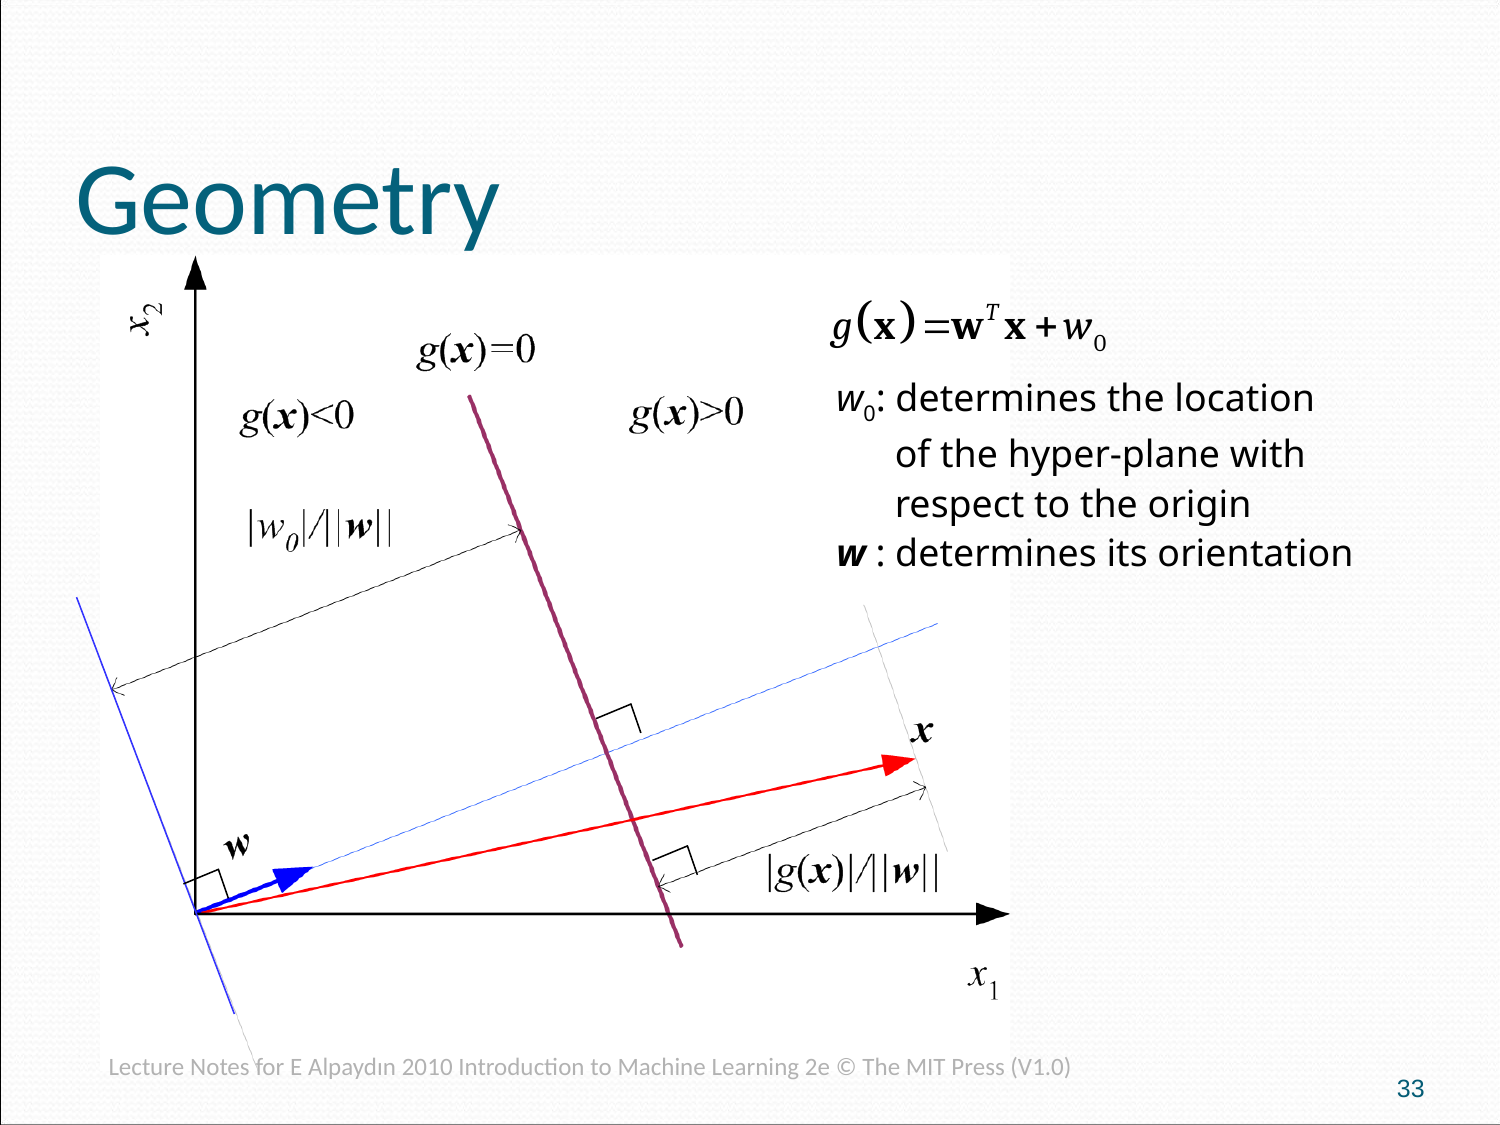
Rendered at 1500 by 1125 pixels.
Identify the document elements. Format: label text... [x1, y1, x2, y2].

text_box <number> [1299, 1042, 1426, 1103]
text_box Geometry [75, 115, 1426, 256]
text_box Lecture Notes for E Alpaydın 2010 Introduction to Machine Learning 2e © The MIT Press (V1.0) [93, 1042, 1254, 1103]
text_box w0: determines the location of the hyper-plane with respect to the origin w : determines its orientation [821, 361, 1370, 627]
chart [823, 290, 1114, 364]
picture [0, 0, 1500, 1125]
